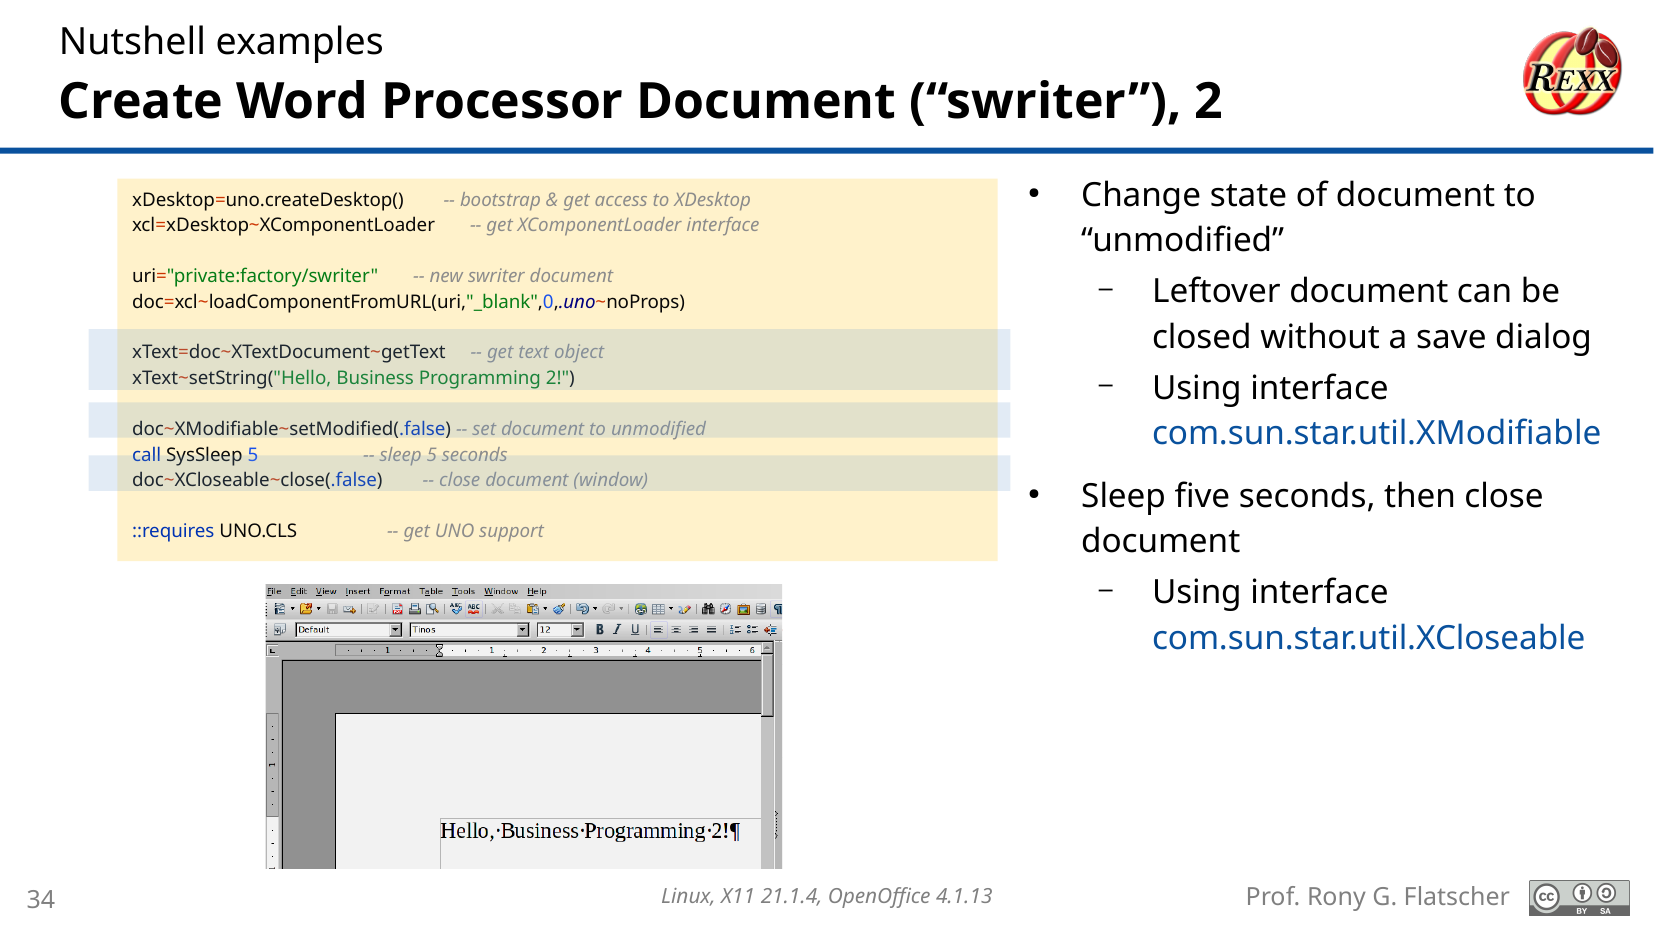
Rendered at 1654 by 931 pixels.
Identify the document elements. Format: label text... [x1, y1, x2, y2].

text_box [88, 402, 1011, 438]
title Nutshell examples Create Word Processor Document (“swriter”), 2 [0, 0, 1625, 148]
text_box [88, 455, 1011, 491]
text_box xDesktop=uno.createDesktop() -- bootstrap & get access to XDesktop xcl=xDesktop~XComponentLoader -- get XComponentLoader interface uri="private:factory/swriter" -- new swriter document doc=xcl~loadComponentFromURL(uri,"_blank",0,.uno~noProps) xText=doc~XTextDocument~getText -- get text object xText~setString("Hello, Business Programming 2!") doc~XModifiable~setModified(.false) -- set document to unmodified call SysSleep 5 -- sleep 5 seconds doc~XCloseable~close(.false) -- close document (window) ::requires UNO.CLS -- get UNO support [117, 491, 998, 562]
list Change state of document to “unmodified” Leftover document can be closed without a save dialog Using interface com.sun.star.util.XModifiable Sleep five seconds, then close document Using interface com.sun.star.util.XCloseable [1010, 171, 1613, 851]
picture [265, 584, 783, 869]
text_box xDesktop=uno.createDesktop() -- bootstrap & get access to XDesktop xcl=xDesktop~XComponentLoader -- get XComponentLoader interface uri="private:factory/swriter" -- new swriter document doc=xcl~loadComponentFromURL(uri,"_blank",0,.uno~noProps) xText=doc~XTextDocument~getText -- get text object xText~setString("Hello, Business Programming 2!") doc~XModifiable~setModified(.false) -- set document to unmodified call SysSleep 5 -- sleep 5 seconds doc~XCloseable~close(.false) -- close document (window) ::requires UNO.CLS -- get UNO support [117, 438, 998, 455]
text_box xDesktop=uno.createDesktop() -- bootstrap & get access to XDesktop xcl=xDesktop~XComponentLoader -- get XComponentLoader interface uri="private:factory/swriter" -- new swriter document doc=xcl~loadComponentFromURL(uri,"_blank",0,.uno~noProps) xText=doc~XTextDocument~getText -- get text object xText~setString("Hello, Business Programming 2!") doc~XModifiable~setModified(.false) -- set document to unmodified call SysSleep 5 -- sleep 5 seconds doc~XCloseable~close(.false) -- close document (window) ::requires UNO.CLS -- get UNO support [117, 178, 998, 329]
text_box [88, 329, 1011, 390]
text_box Linux, X11 21.1.4, OpenOffice 4.1.13 [0, 874, 1654, 922]
